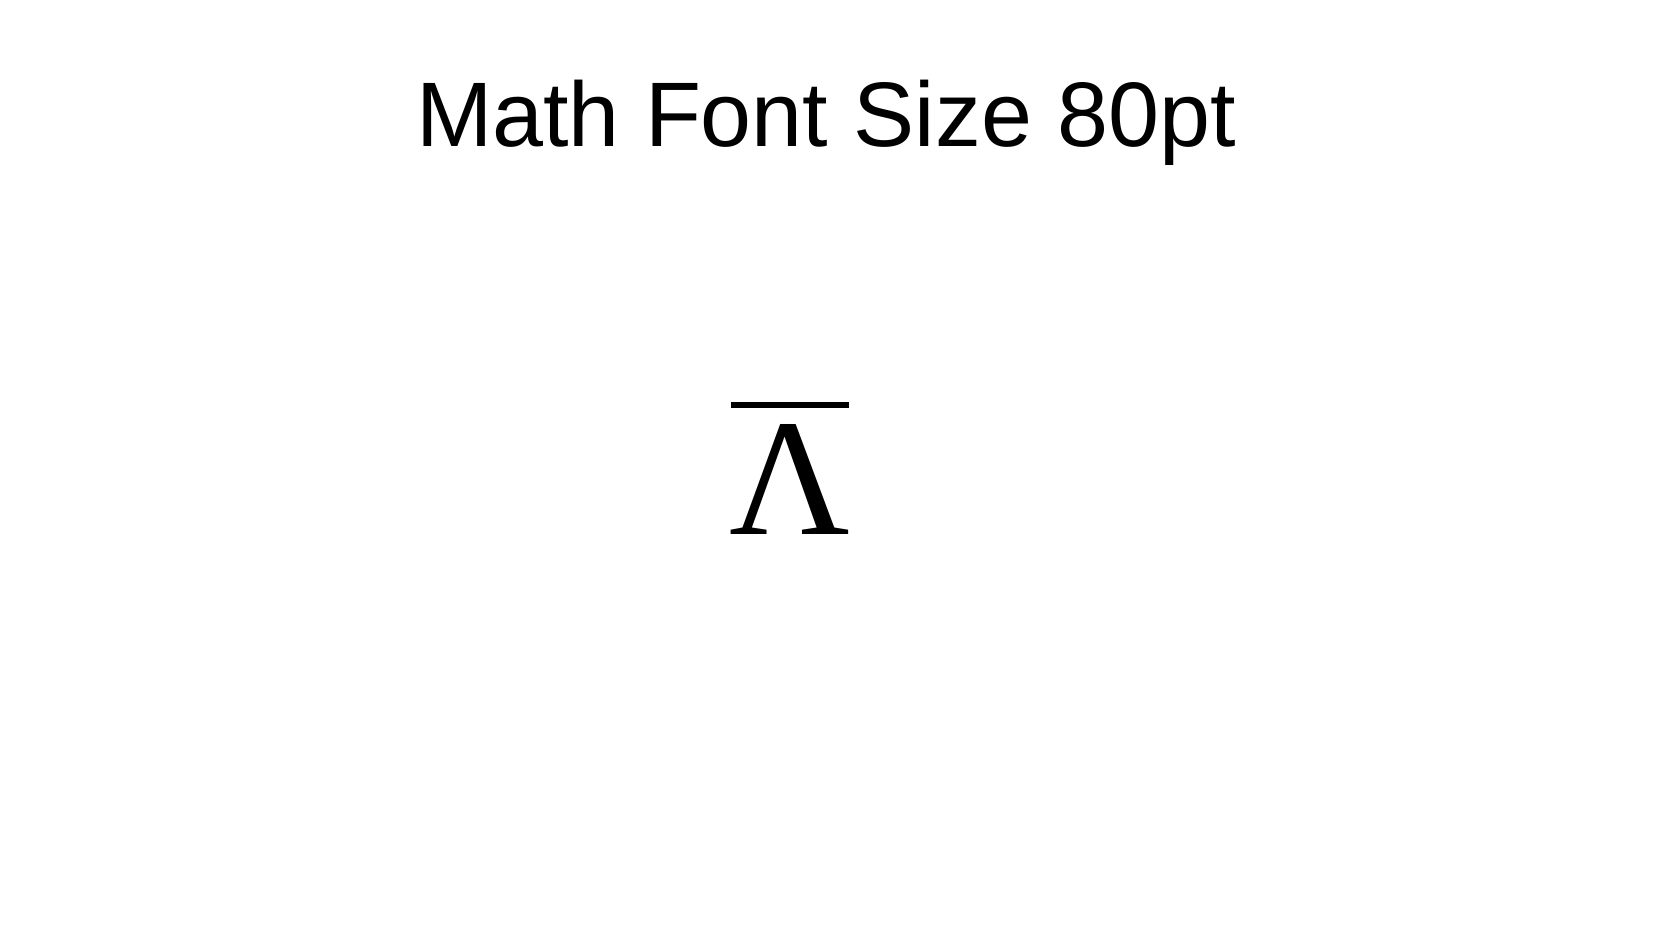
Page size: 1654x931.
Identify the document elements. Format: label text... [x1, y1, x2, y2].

title Math Font Size 80pt [82, 37, 1571, 193]
chart [722, 386, 858, 571]
